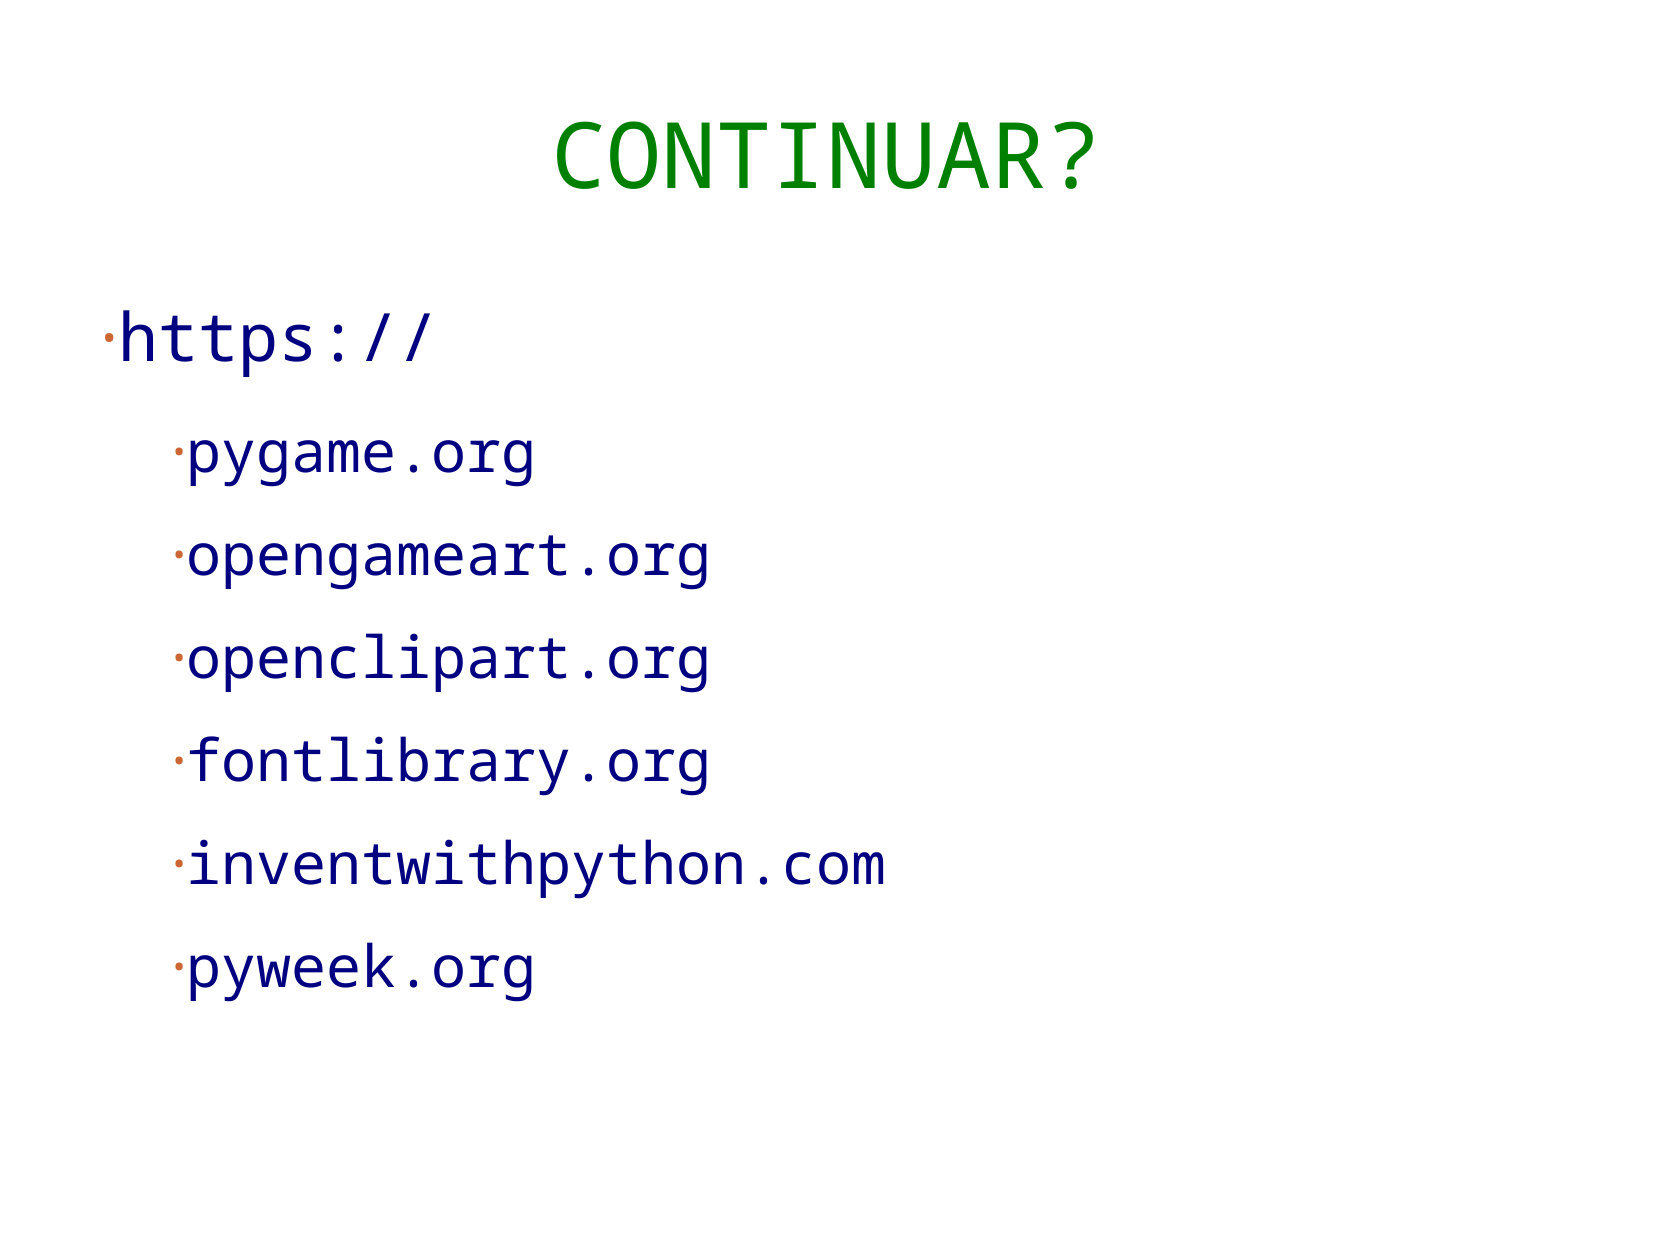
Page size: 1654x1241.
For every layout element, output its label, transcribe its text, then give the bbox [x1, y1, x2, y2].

title CONTINUAR? [82, 49, 1571, 257]
list https:// pygame.org opengameart.org openclipart.org fontlibrary.org inventwithpython.com pyweek.org [82, 290, 1571, 1010]
